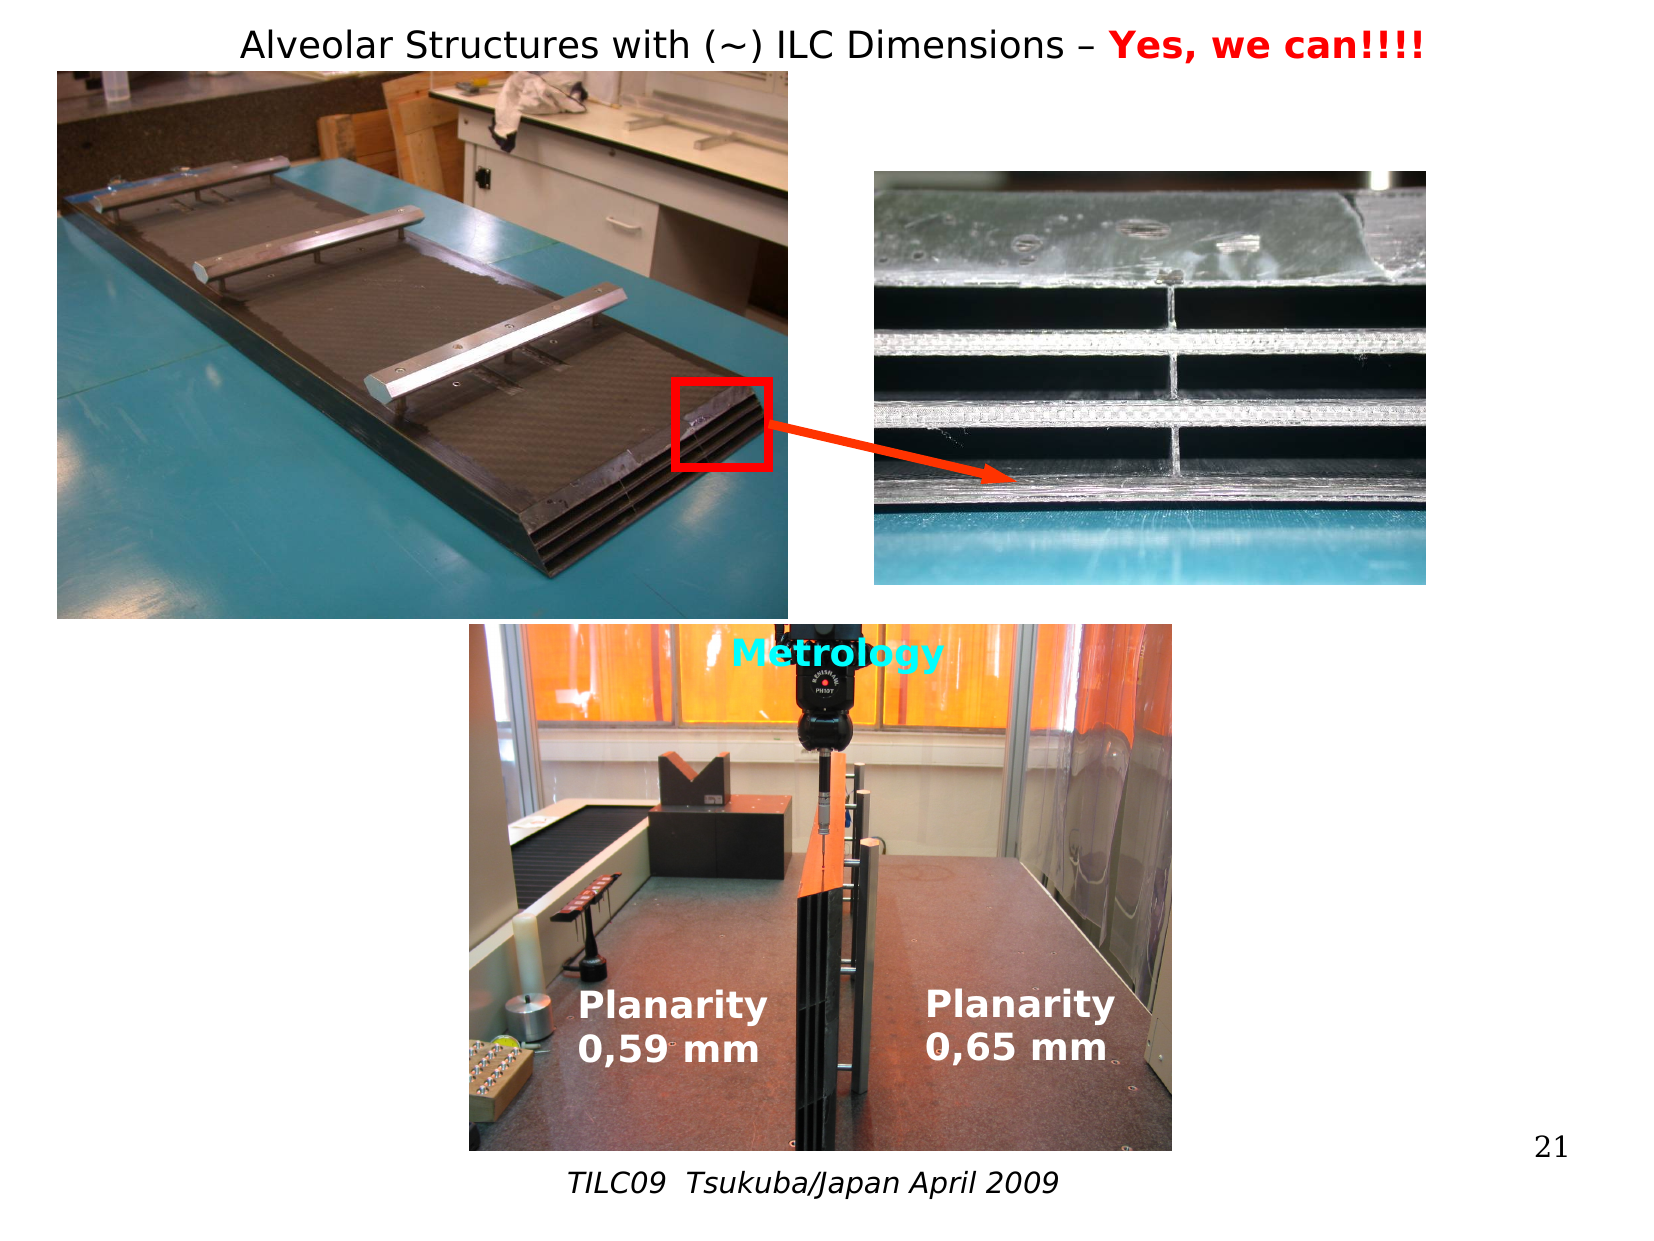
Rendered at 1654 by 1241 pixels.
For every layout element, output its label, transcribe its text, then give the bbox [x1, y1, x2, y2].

text_box Planarity 0,59 mm [562, 976, 789, 1079]
picture [469, 624, 1172, 1151]
picture [57, 71, 788, 619]
text_box Planarity 0,65 mm [910, 974, 1136, 1078]
picture [680, 386, 764, 463]
text_box Alveolar Structures with (~) ILC Dimensions – Yes, we can!!!! [225, 16, 1416, 76]
picture [874, 171, 1426, 585]
text_box Metrology [715, 624, 956, 683]
